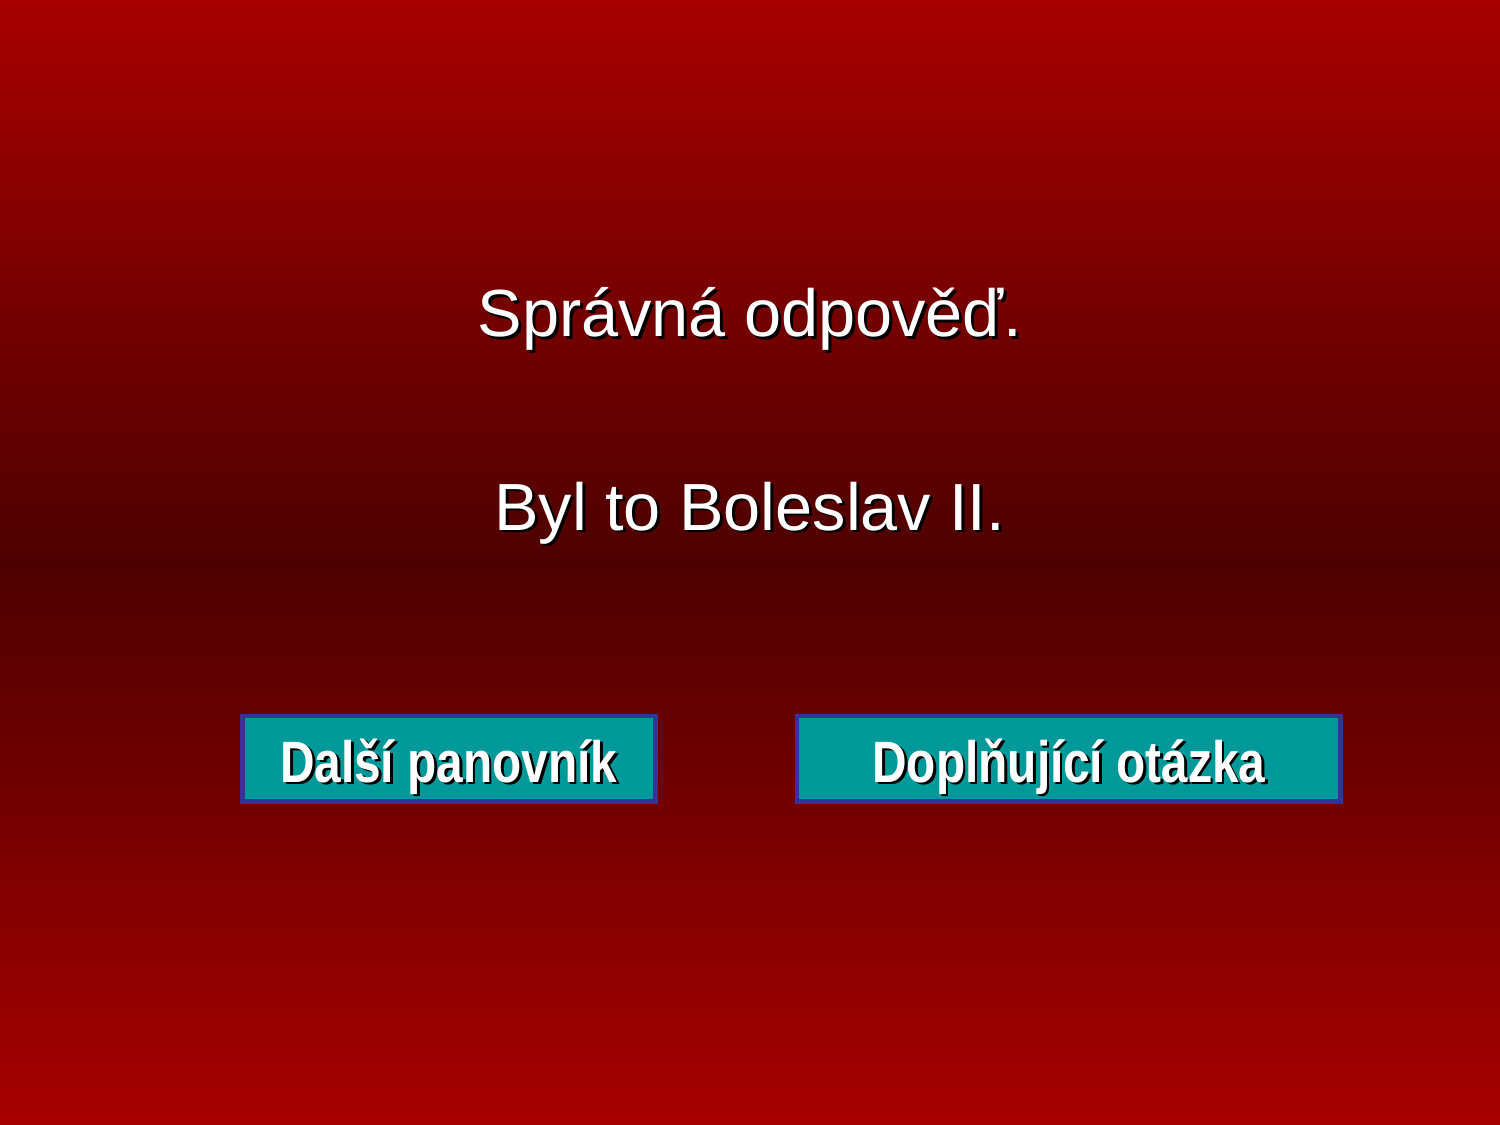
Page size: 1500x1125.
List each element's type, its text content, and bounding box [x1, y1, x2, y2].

list Správná odpověď. Byl to Boleslav II. [75, 262, 1426, 1006]
text_box Další panovník [242, 716, 656, 802]
text_box Doplňující otázka [797, 716, 1341, 802]
